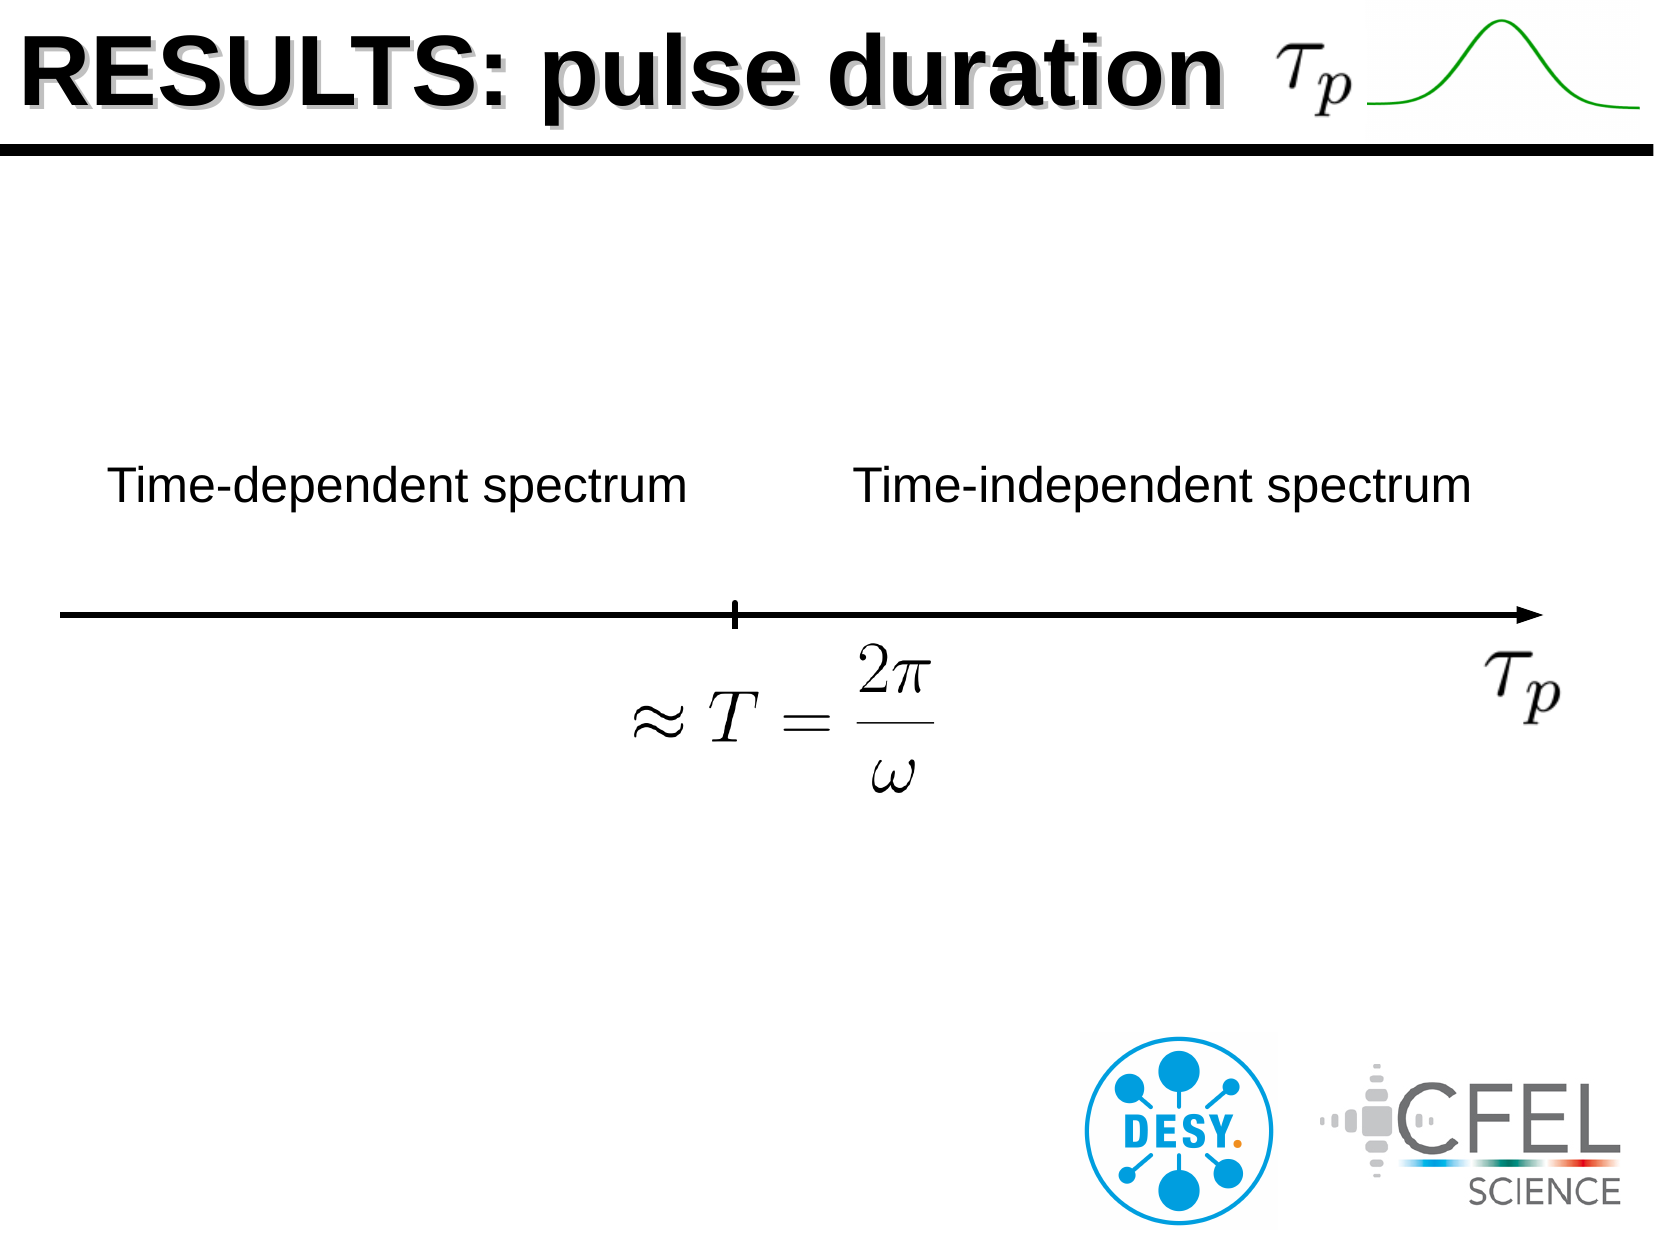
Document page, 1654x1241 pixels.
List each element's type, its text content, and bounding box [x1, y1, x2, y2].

text_box Time-dependent spectrum [75, 450, 721, 577]
picture [1468, 637, 1576, 732]
text_box Time-independent spectrum [825, 450, 1501, 577]
title RESULTS: pulse duration [0, 0, 1654, 151]
picture [1080, 1032, 1278, 1231]
picture [605, 629, 970, 811]
picture [1260, 29, 1367, 124]
picture [1320, 1064, 1621, 1213]
